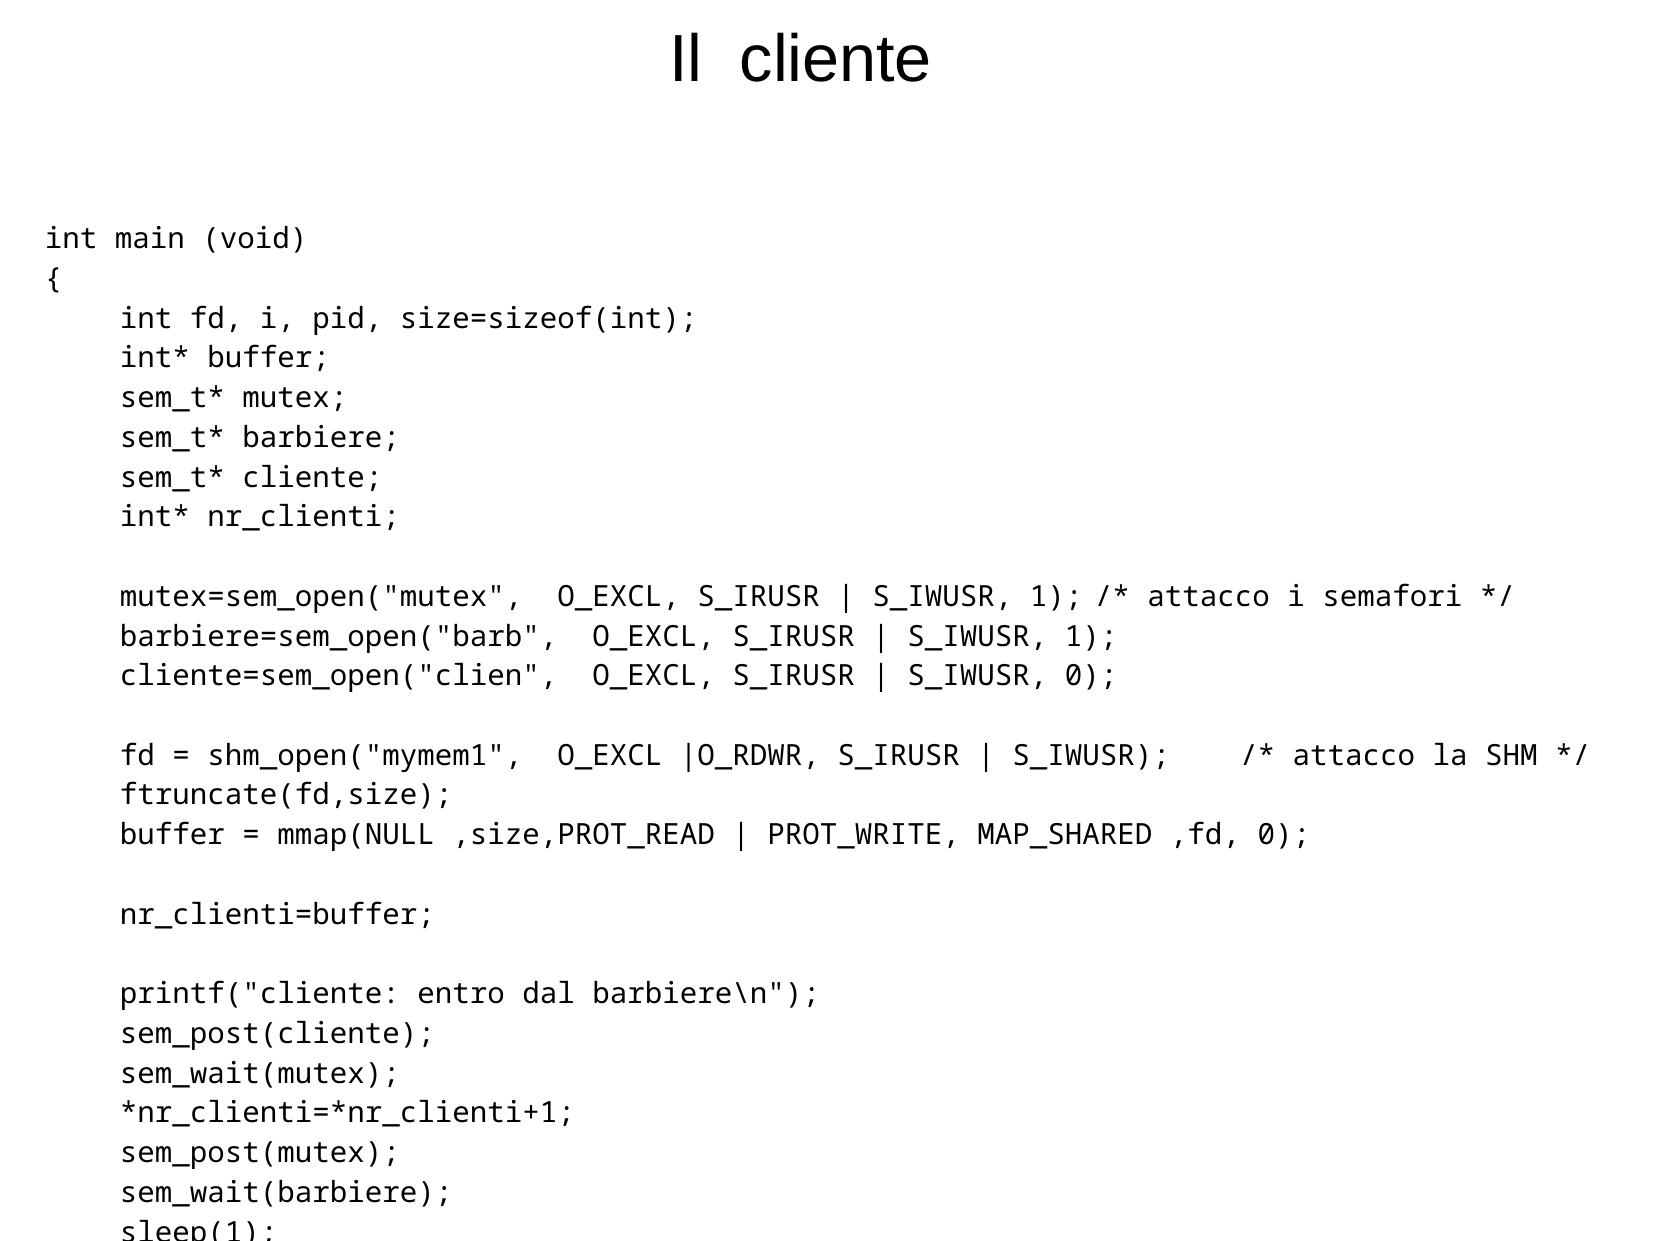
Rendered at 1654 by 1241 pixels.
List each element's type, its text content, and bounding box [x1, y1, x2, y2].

text_box int main (void) { int fd, i, pid, size=sizeof(int); int* buffer; sem_t* mutex; sem_t* barbiere; sem_t* cliente; int* nr_clienti; mutex=sem_open("mutex", O_EXCL, S_IRUSR | S_IWUSR, 1); /* attacco i semafori */ barbiere=sem_open("barb", O_EXCL, S_IRUSR | S_IWUSR, 1); cliente=sem_open("clien", O_EXCL, S_IRUSR | S_IWUSR, 0); fd = shm_open("mymem1", O_EXCL |O_RDWR, S_IRUSR | S_IWUSR); /* attacco la SHM */ ftruncate(fd,size); buffer = mmap(NULL ,size,PROT_READ | PROT_WRITE, MAP_SHARED ,fd, 0); nr_clienti=buffer; printf("cliente: entro dal barbiere\n"); sem_post(cliente); sem_wait(mutex); *nr_clienti=*nr_clienti+1; sem_post(mutex); sem_wait(barbiere); sleep(1); printf("cliente %d: esco dal barbiere\n", *nr_clienti); } [30, 210, 1621, 1178]
title Il cliente [56, 0, 1546, 163]
